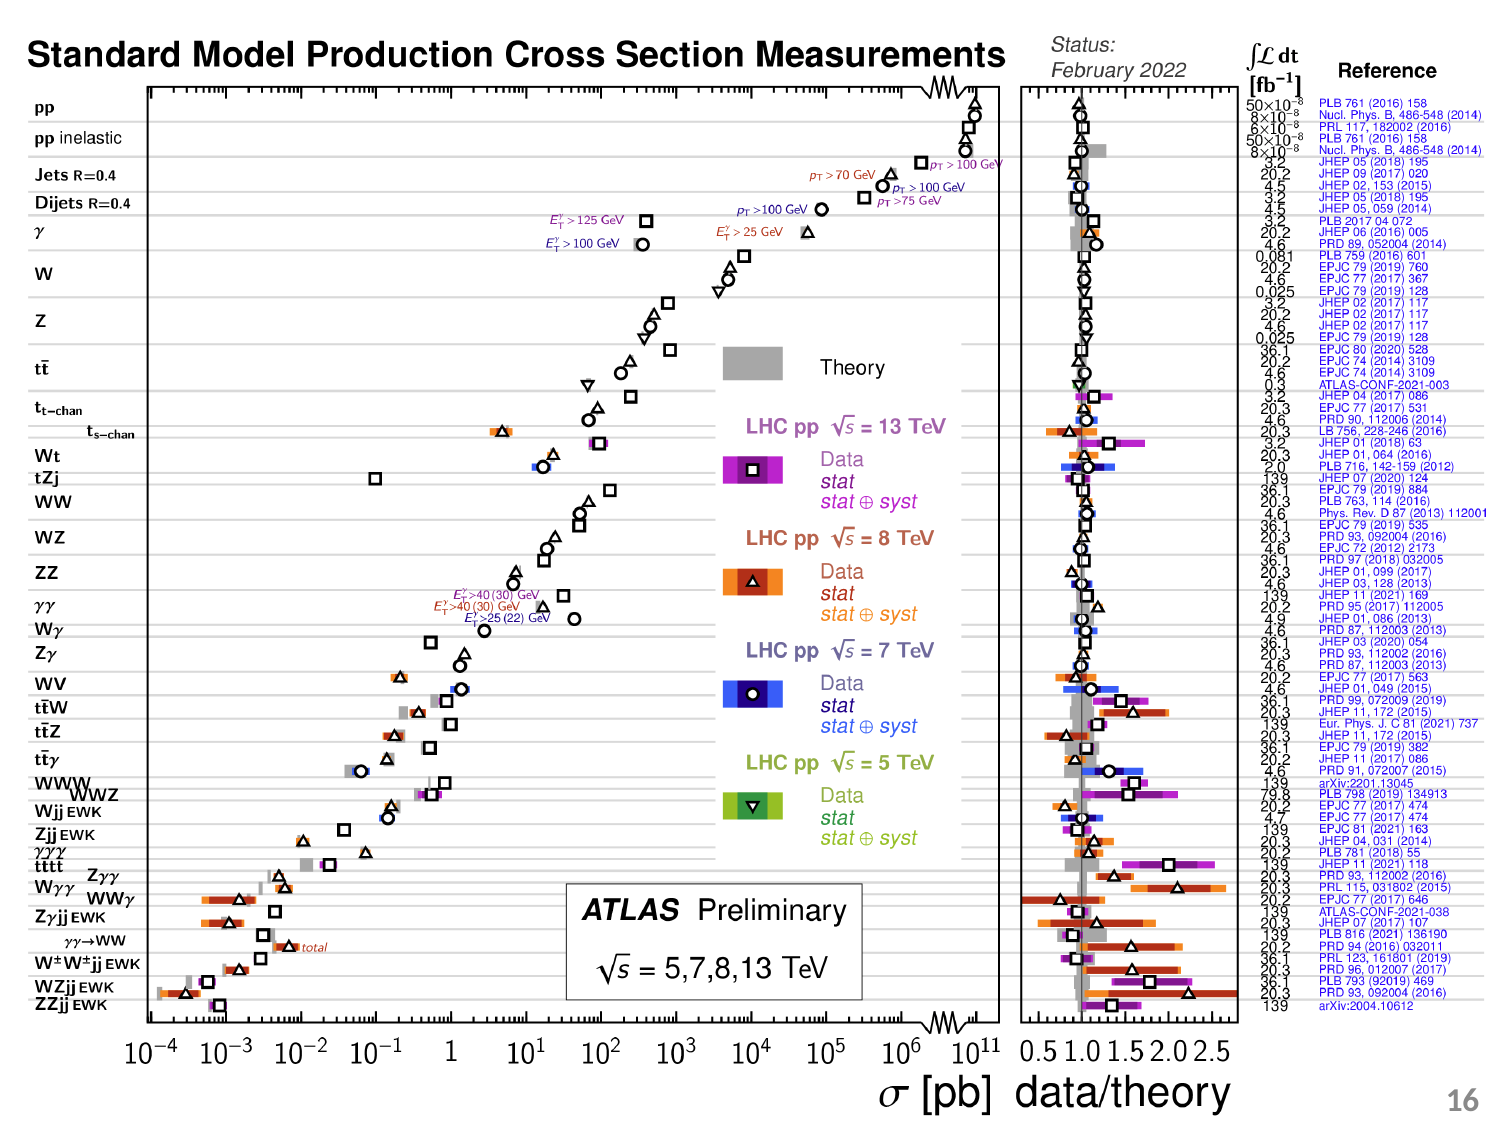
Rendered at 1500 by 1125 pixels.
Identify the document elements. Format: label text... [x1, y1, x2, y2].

picture [0, 0, 1495, 1125]
text_box <number> [1423, 1079, 1495, 1118]
